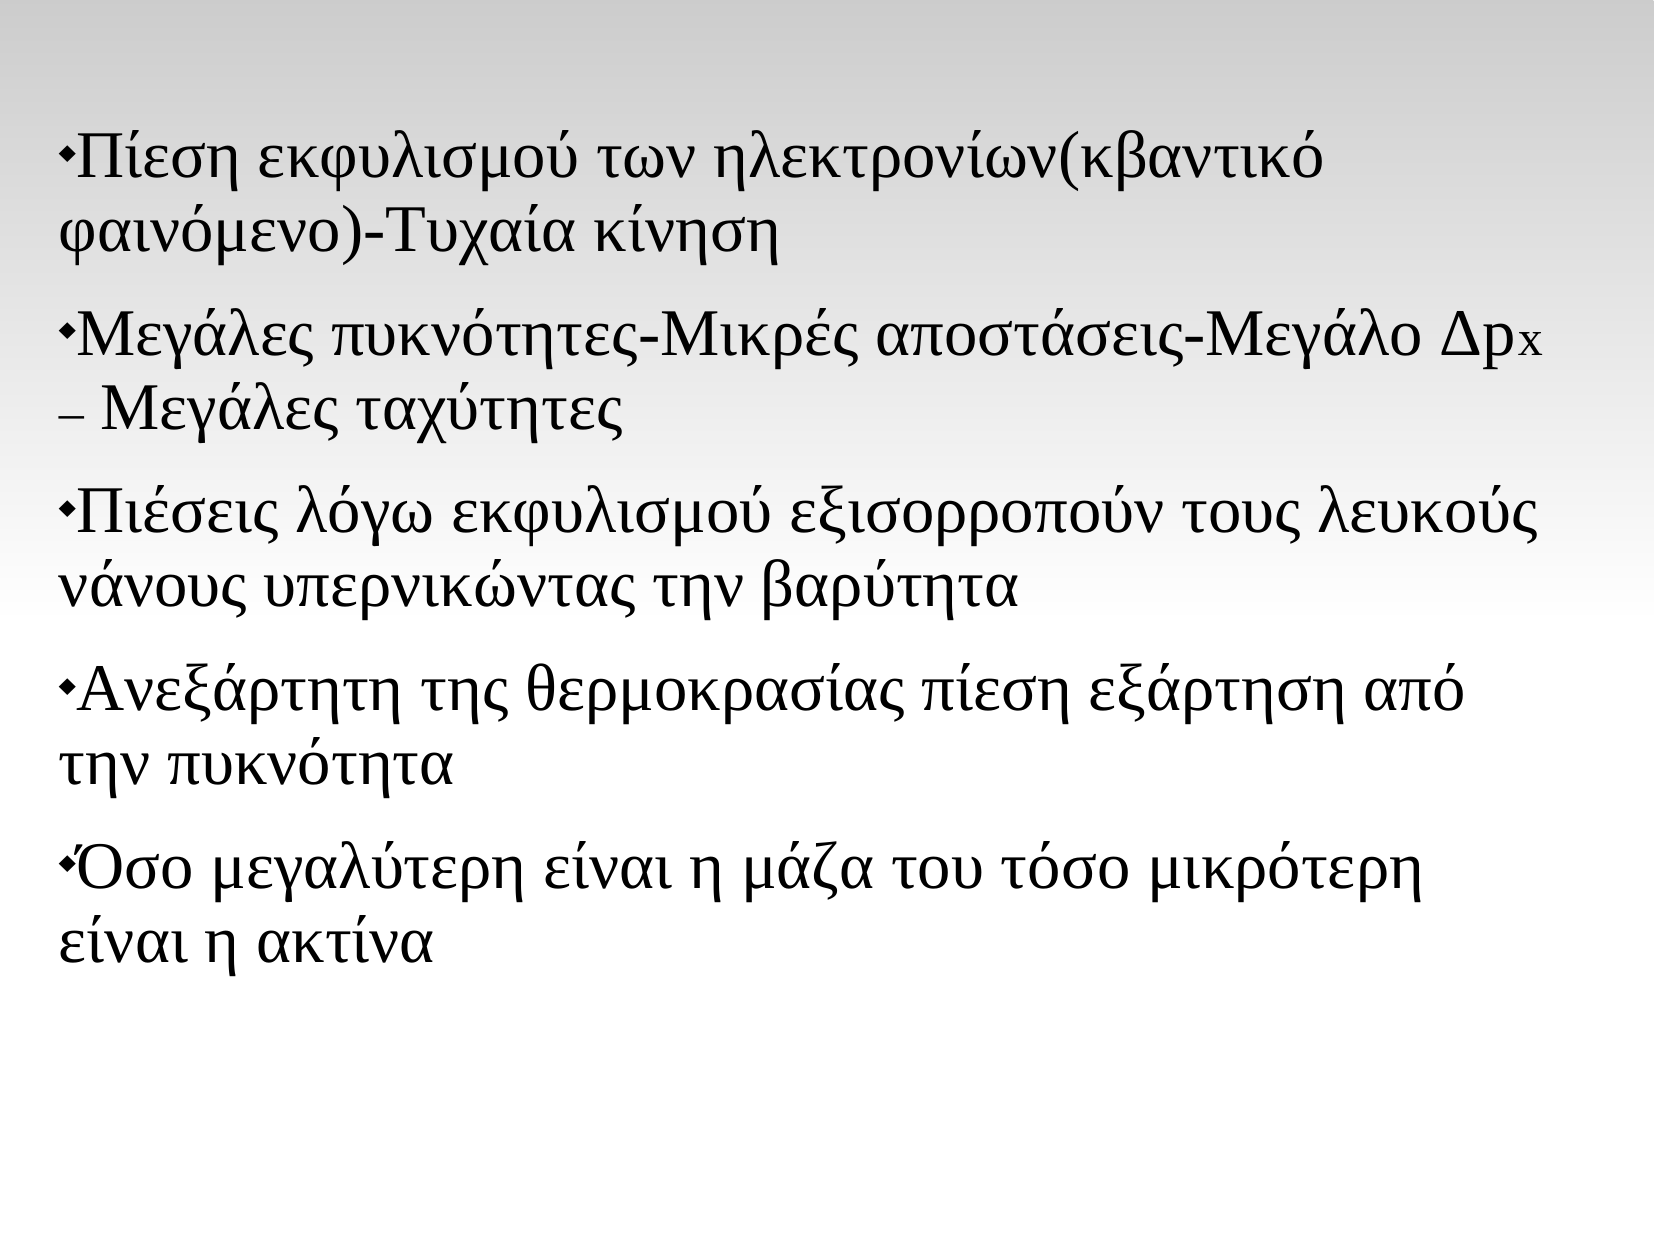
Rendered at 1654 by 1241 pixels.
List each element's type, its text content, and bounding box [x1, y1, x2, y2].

list Πίεση εκφυλισμού των ηλεκτρονίων(κβαντικό φαινόμενο)-Τυχαία κίνηση Μεγάλες πυκνότητες-Μικρές αποστάσεις-Μεγάλο Δpx – Μεγάλες ταχύτητες Πιέσεις λόγω εκφυλισμού εξισορροπούν τους λευκούς νάνους υπερνικώντας την βαρύτητα Ανεξάρτητη της θερμοκρασίας πίεση εξάρτηση από την πυκνότητα Όσο μεγαλύτερη είναι η μάζα του τόσο μικρότερη είναι η ακτίνα [59, 118, 1571, 1094]
